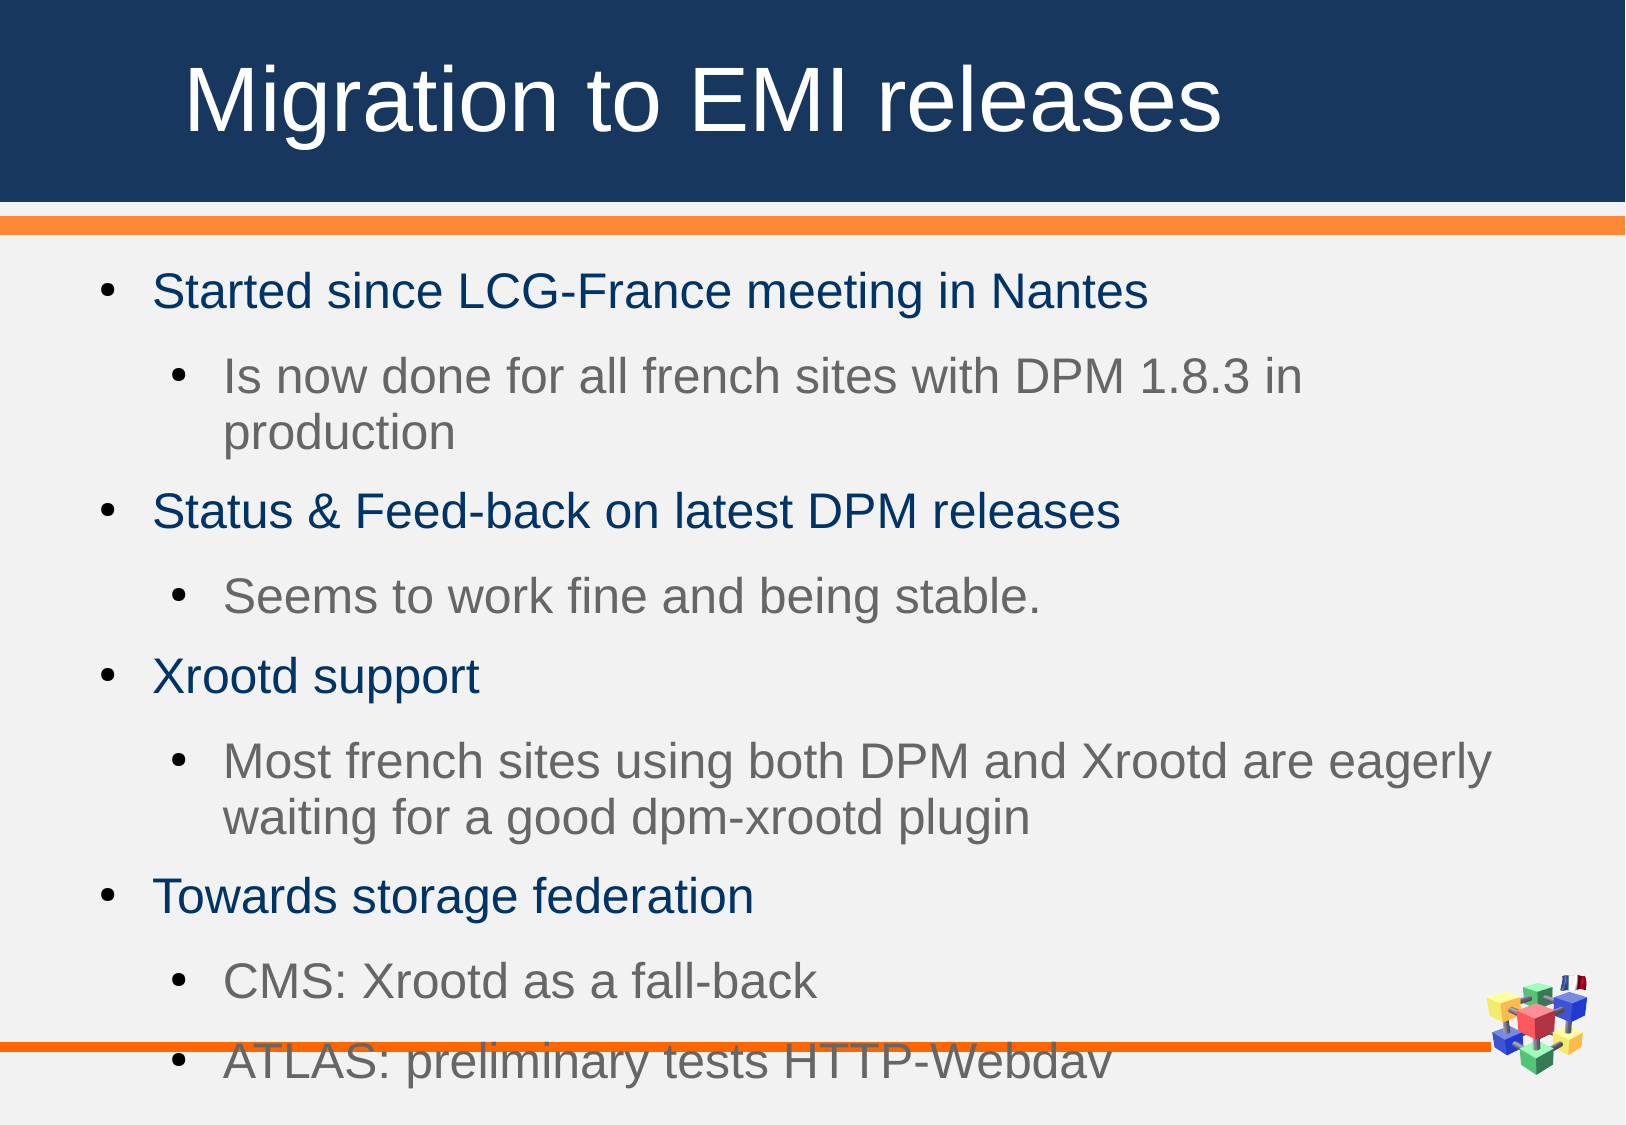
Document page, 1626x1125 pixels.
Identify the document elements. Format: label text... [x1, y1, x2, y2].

title Migration to EMI releases [183, 22, 1565, 178]
list Started since LCG-France meeting in Nantes Is now done for all french sites with DPM 1.8.3 in production Status & Feed-back on latest DPM releases Seems to work fine and being stable. Xrootd support Most french sites using both DPM and Xrootd are eagerly waiting for a good dpm-xrootd plugin Towards storage federation CMS: Xrootd as a fall-back ATLAS: preliminary tests HTTP-Webdav [81, 263, 1544, 1089]
picture [1544, 974, 1595, 1076]
